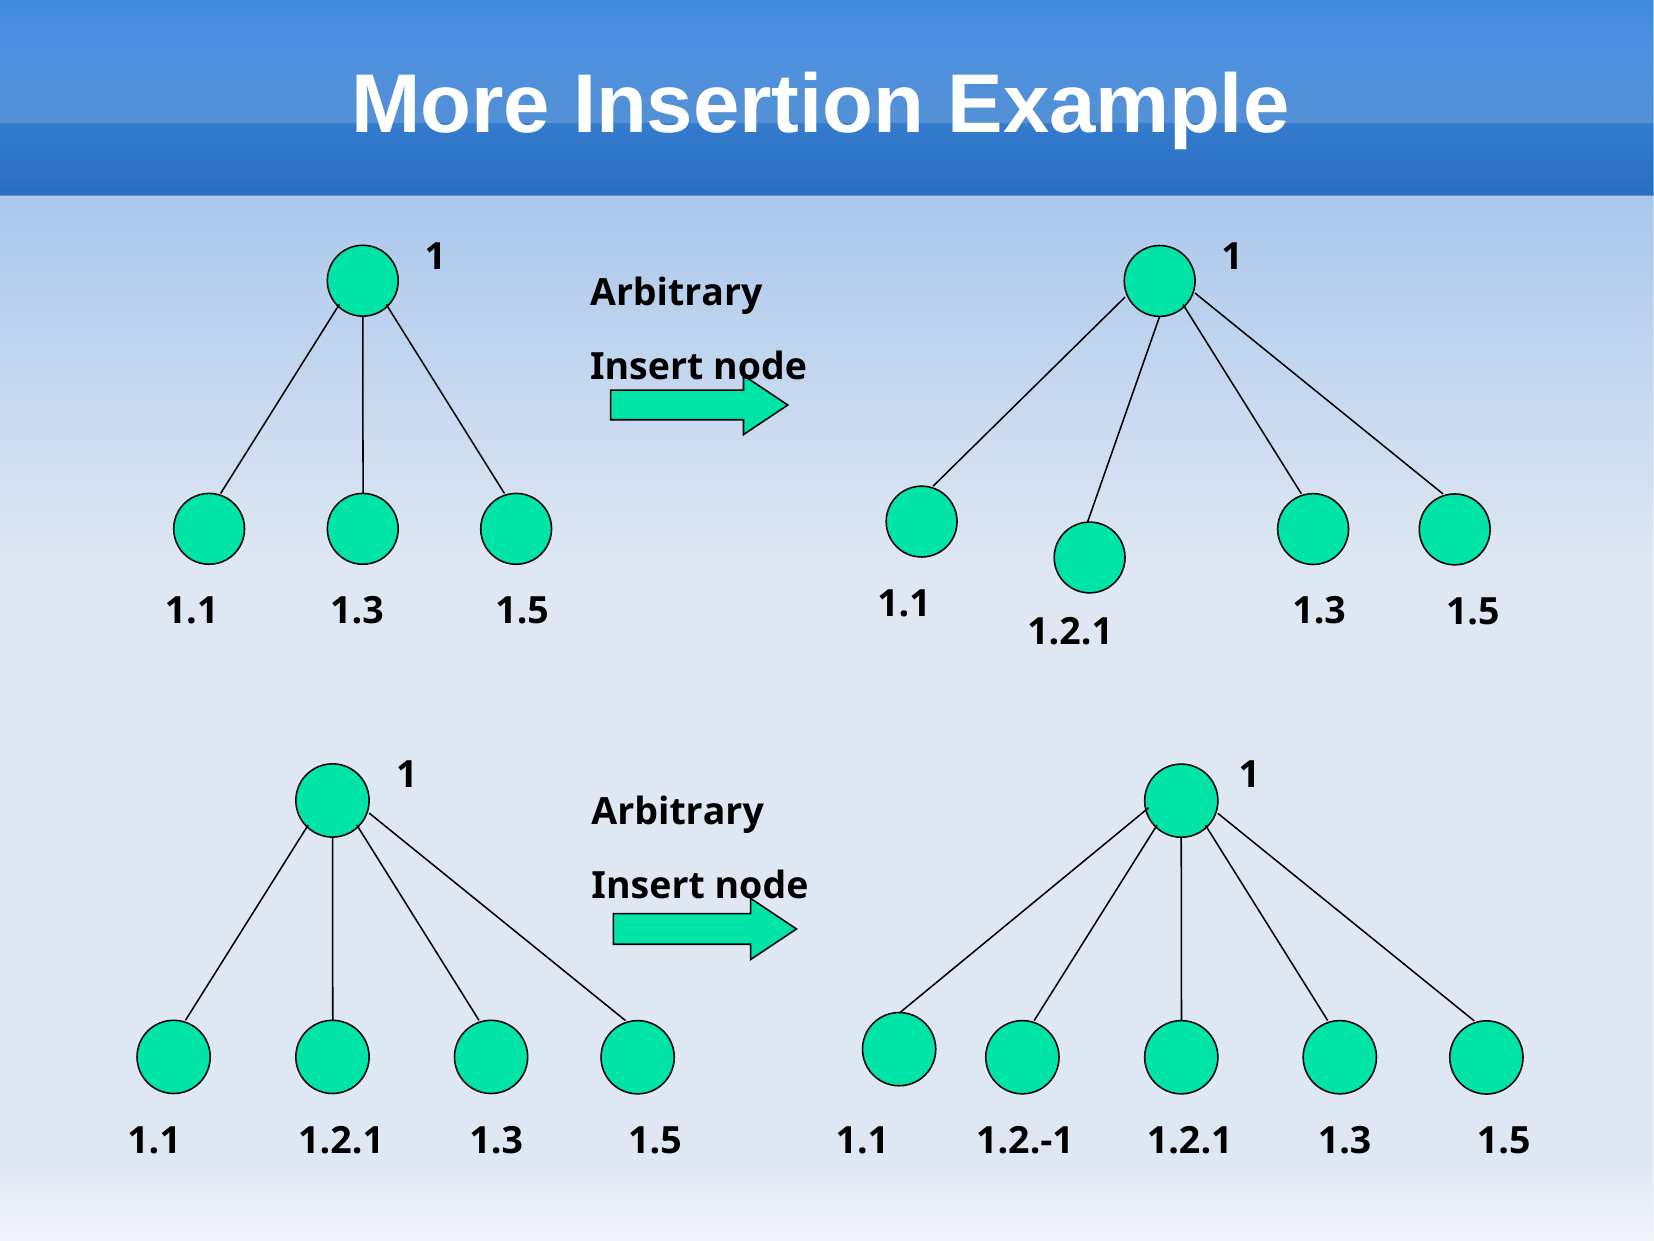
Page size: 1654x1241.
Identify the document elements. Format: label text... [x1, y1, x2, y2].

text_box 1.3 [454, 1105, 553, 1173]
text_box 1.2.1 [283, 1105, 430, 1173]
text_box 1.3 [1303, 1105, 1402, 1173]
text_box 1.5 [1431, 576, 1538, 643]
text_box 1.5 [613, 1105, 724, 1173]
text_box 1 [409, 221, 470, 289]
text_box Arbitrary Insert node [575, 257, 847, 399]
text_box 1.1 [112, 1105, 211, 1173]
text_box 1.2.1 [1012, 597, 1155, 664]
text_box 1.2.1 [1132, 1105, 1279, 1173]
text_box 1.3 [1277, 576, 1373, 643]
text_box 1 [1206, 222, 1266, 289]
text_box 1.1 [862, 568, 1004, 636]
text_box 1.1 [150, 575, 245, 643]
text_box 1.3 [315, 575, 410, 643]
text_box 1 [1224, 739, 1286, 807]
title More Insertion Example [76, 7, 1565, 200]
text_box Arbitrary Insert node [576, 776, 858, 918]
text_box 1.2.-1 [961, 1105, 1127, 1173]
picture [0, 0, 1654, 1241]
text_box 1.5 [1462, 1106, 1573, 1173]
text_box 1.1 [820, 1105, 919, 1173]
text_box 1.5 [480, 575, 576, 643]
text_box 1 [381, 739, 443, 807]
